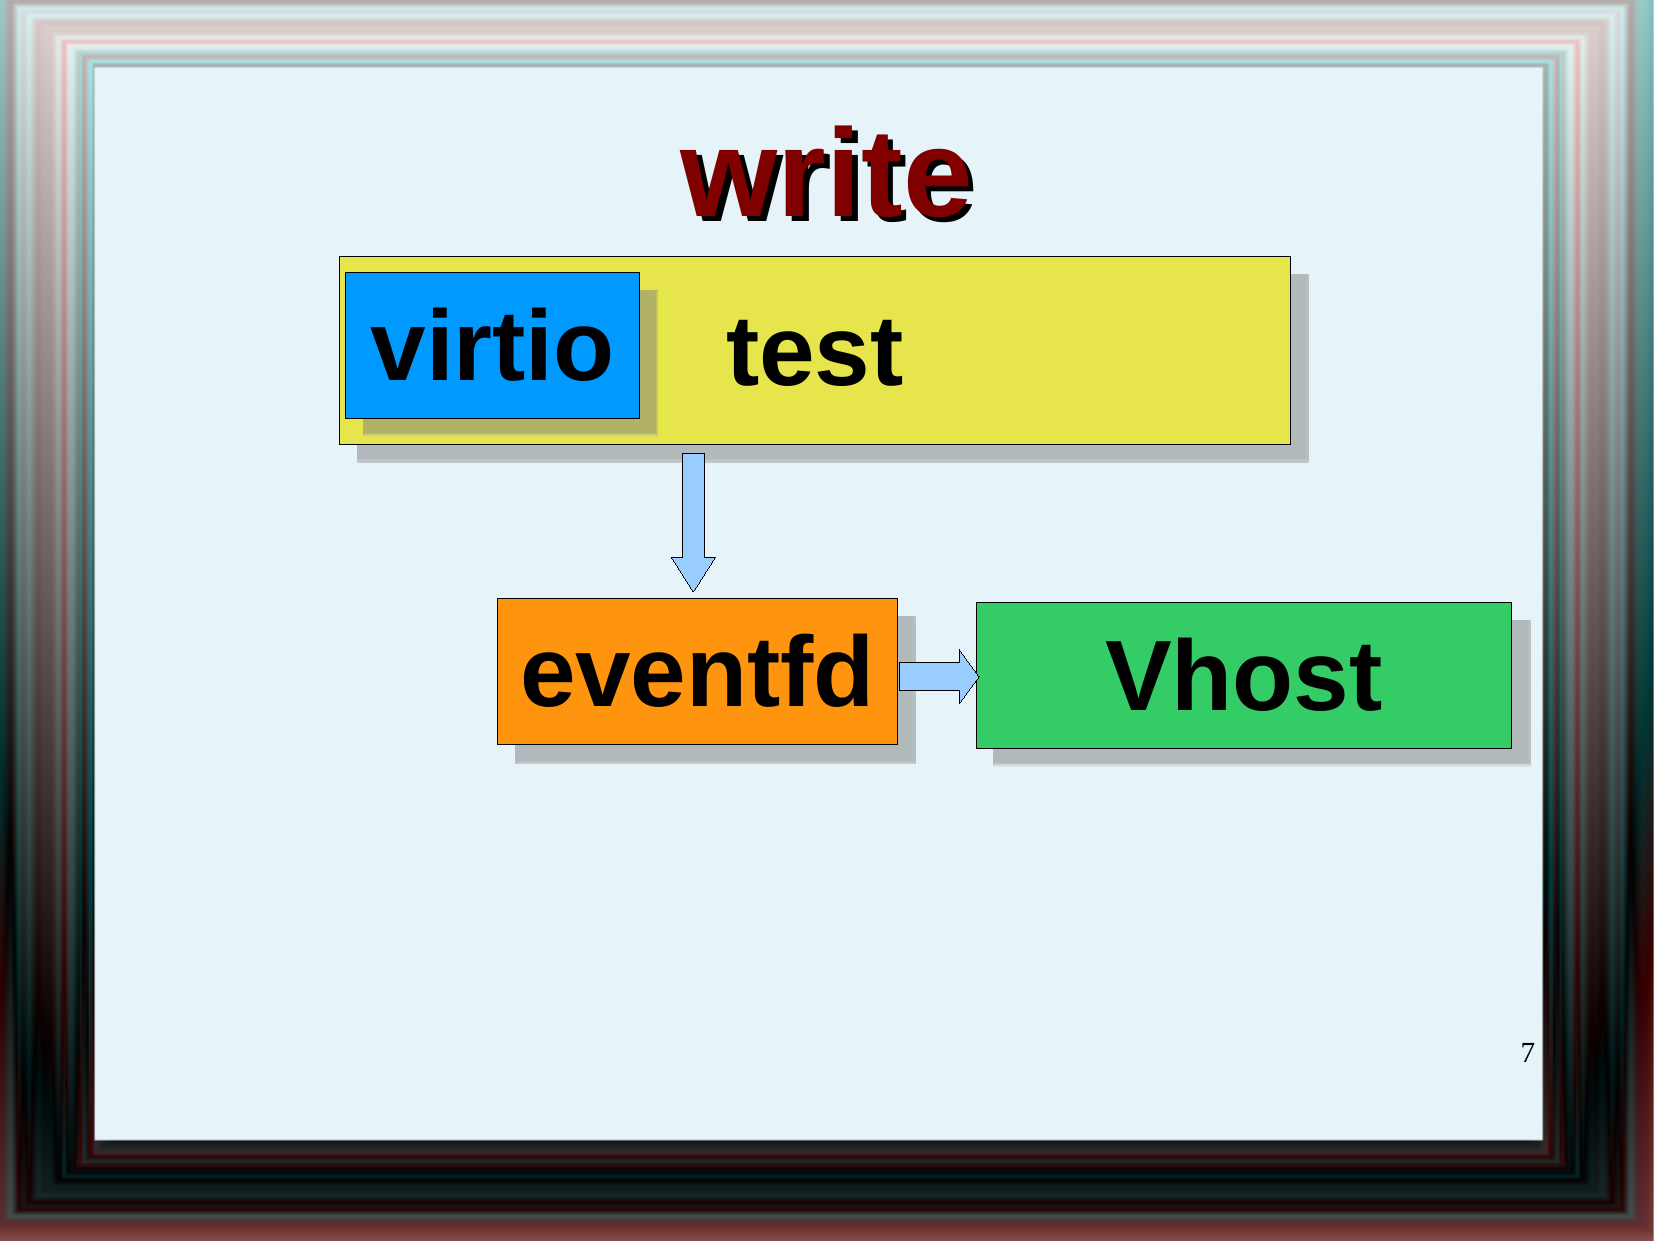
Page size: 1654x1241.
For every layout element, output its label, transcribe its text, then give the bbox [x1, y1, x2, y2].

text_box Vhost [976, 602, 1512, 749]
picture [0, 0, 1654, 1241]
text_box [899, 649, 980, 704]
text_box virtio [345, 272, 640, 419]
text_box test [339, 257, 1291, 445]
title write [118, 88, 1536, 257]
text_box eventfd [497, 598, 898, 745]
text_box [671, 453, 716, 592]
